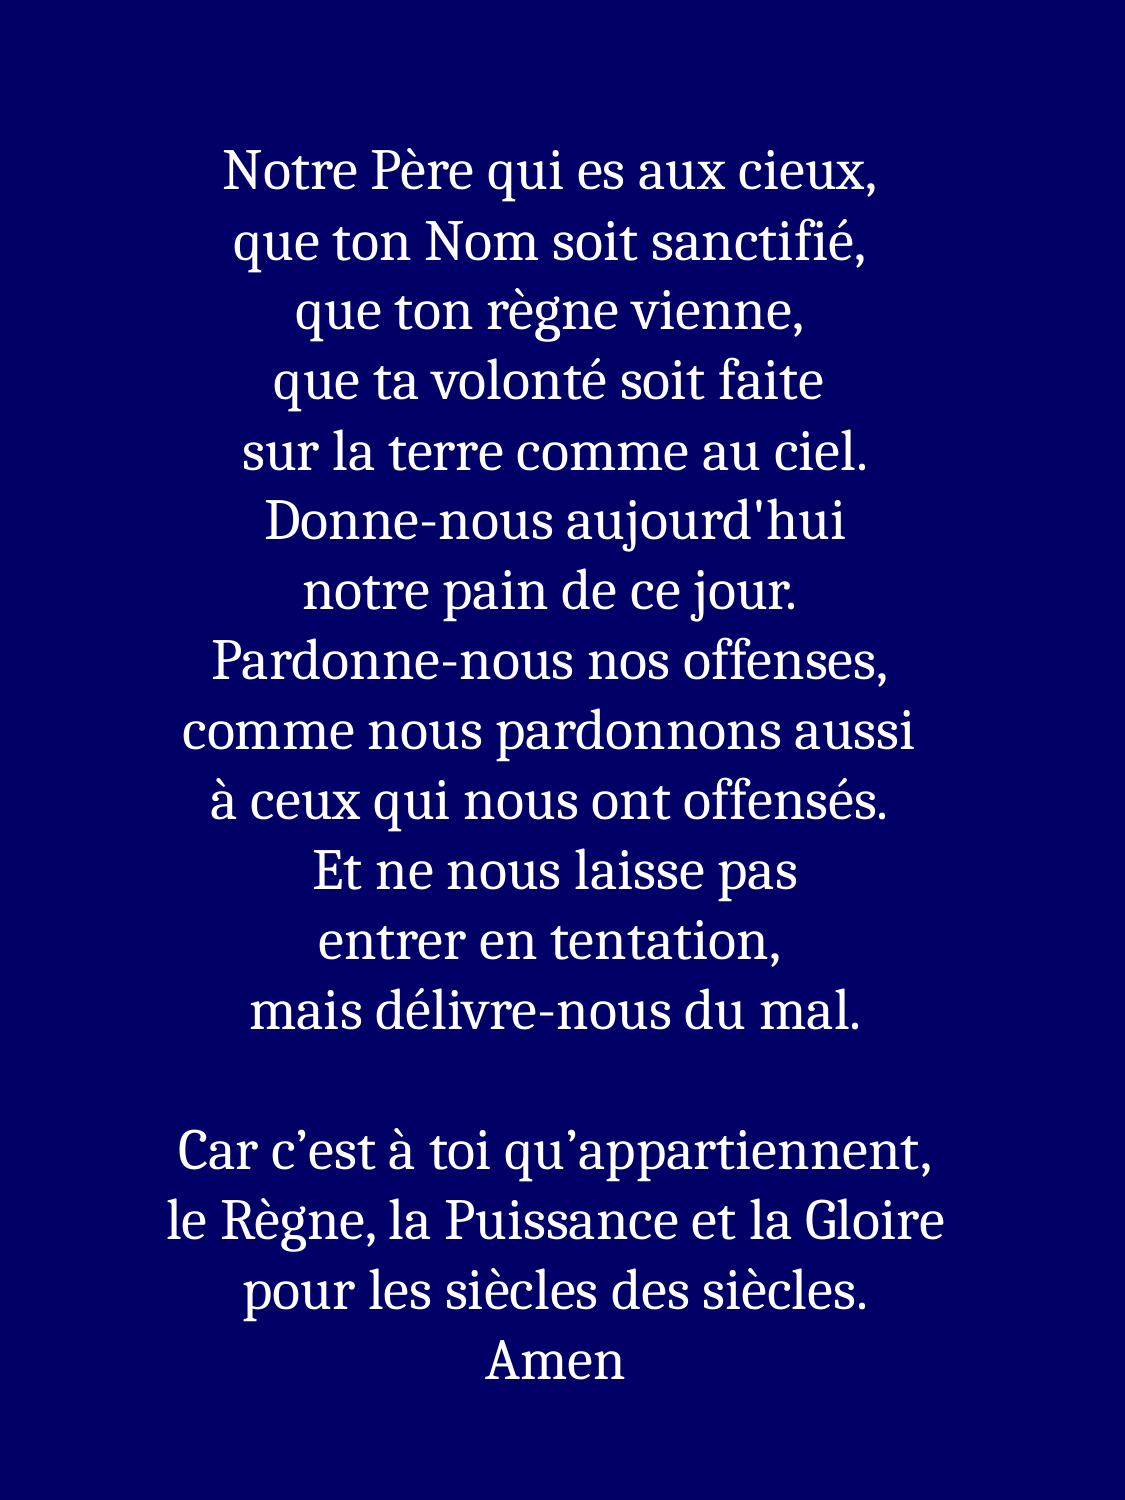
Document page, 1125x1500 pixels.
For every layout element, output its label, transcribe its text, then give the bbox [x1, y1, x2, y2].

text_box Notre Père qui es aux cieux, que ton Nom soit sanctifié, que ton règne vienne, que ta volonté soit faite sur la terre comme au ciel. Donne-nous aujourd'hui notre pain de ce jour. Pardonne-nous nos offenses, comme nous pardonnons aussi à ceux qui nous ont offensés. Et ne nous laisse pas entrer en tentation, mais délivre-nous du mal. Car c’est à toi qu’appartiennent, le Règne, la Puissance et la Gloire pour les siècles des siècles. Amen [130, 36, 981, 1442]
